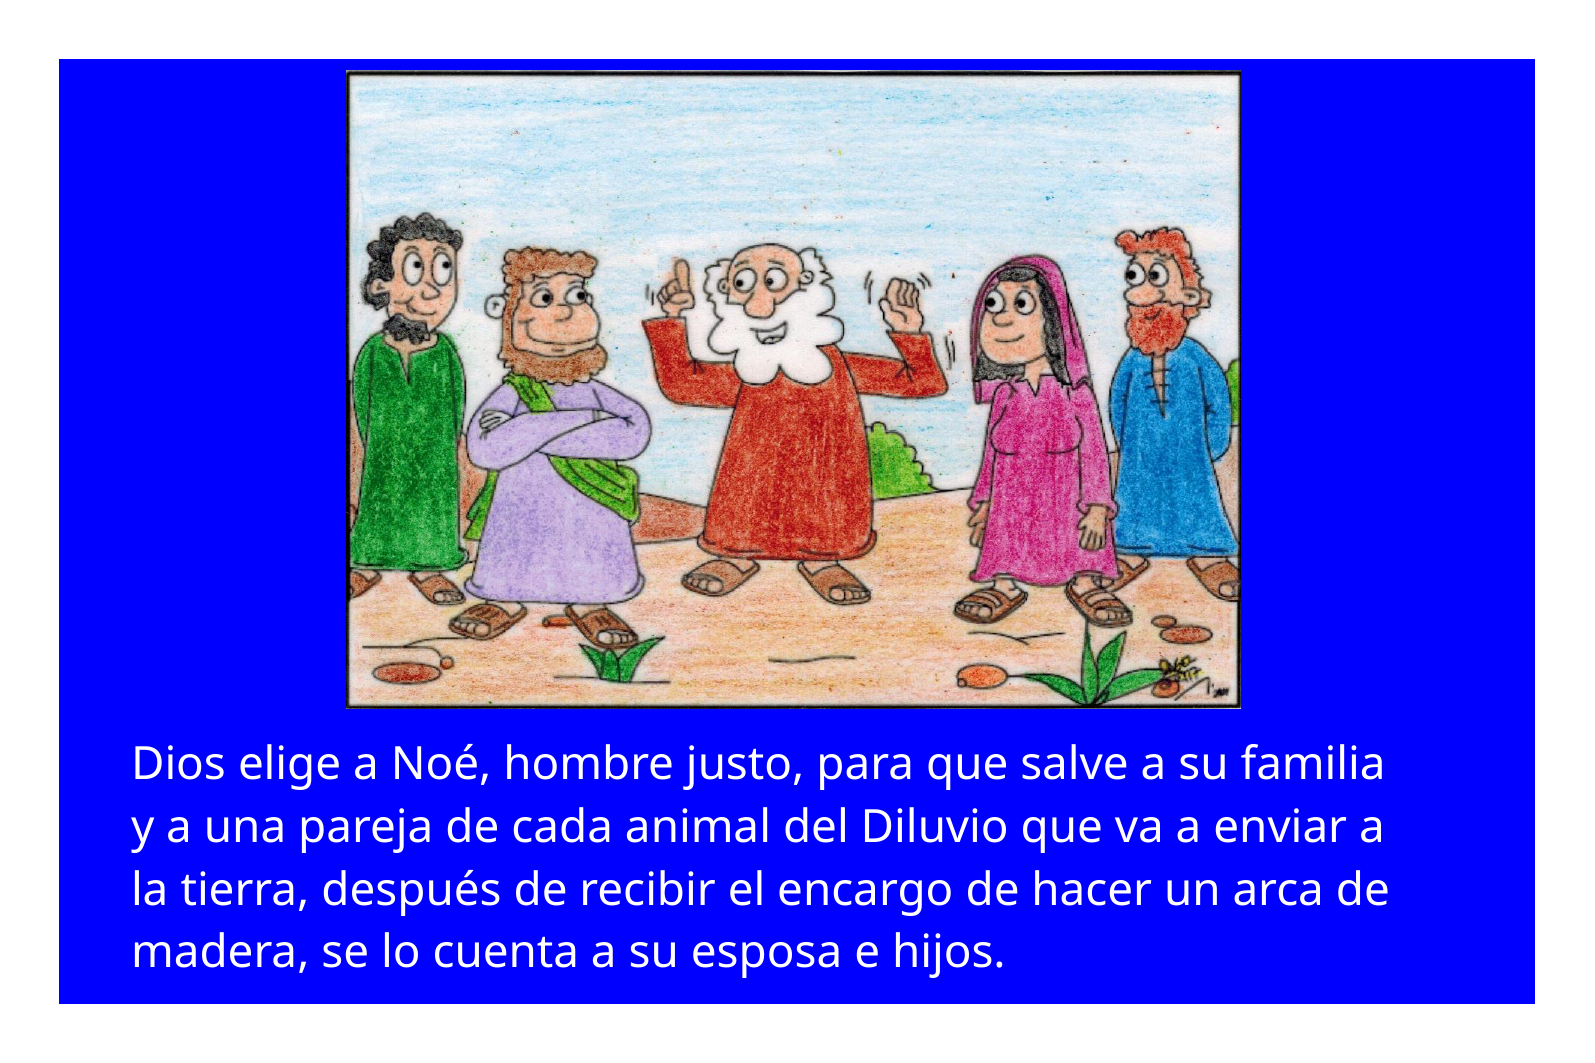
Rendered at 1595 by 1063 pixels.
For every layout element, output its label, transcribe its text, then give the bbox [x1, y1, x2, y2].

title Dios elige a Noé, hombre justo, para que salve a su familia y a una pareja de cada animal del Diluvio que va a enviar a la tierra, después de recibir el encargo de hacer un arca de madera, se lo cuenta a su esposa e hijos. [130, 679, 1407, 1033]
picture [346, 70, 1241, 709]
